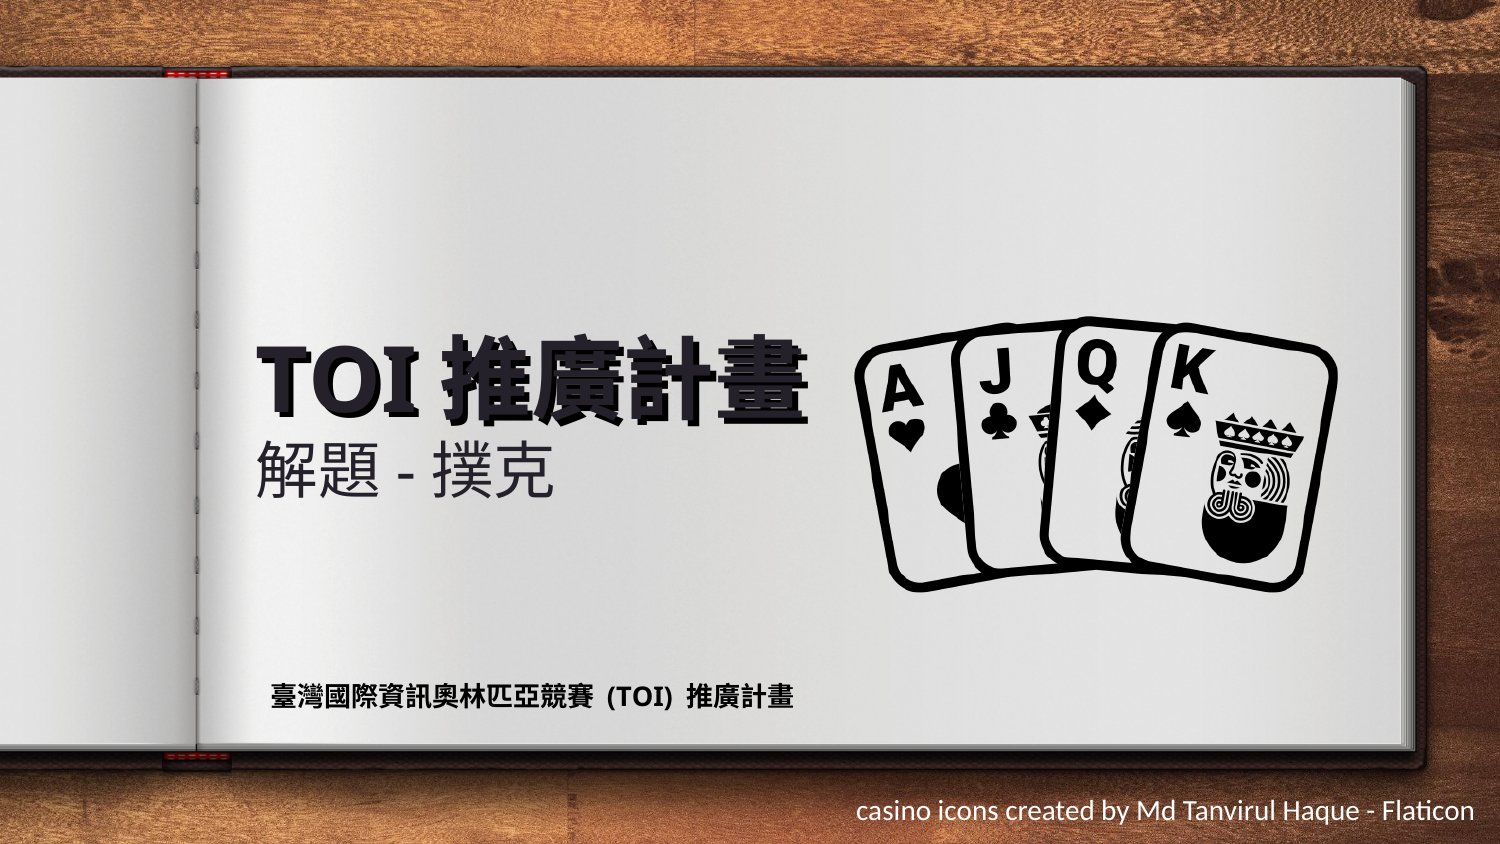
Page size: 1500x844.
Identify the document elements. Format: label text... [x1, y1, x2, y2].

picture [854, 212, 1338, 696]
title TOI推廣計畫 解題-撲克 [240, 262, 854, 565]
text_box casino icons created by Md Tanvirul Haque - Flaticon [840, 783, 1500, 835]
